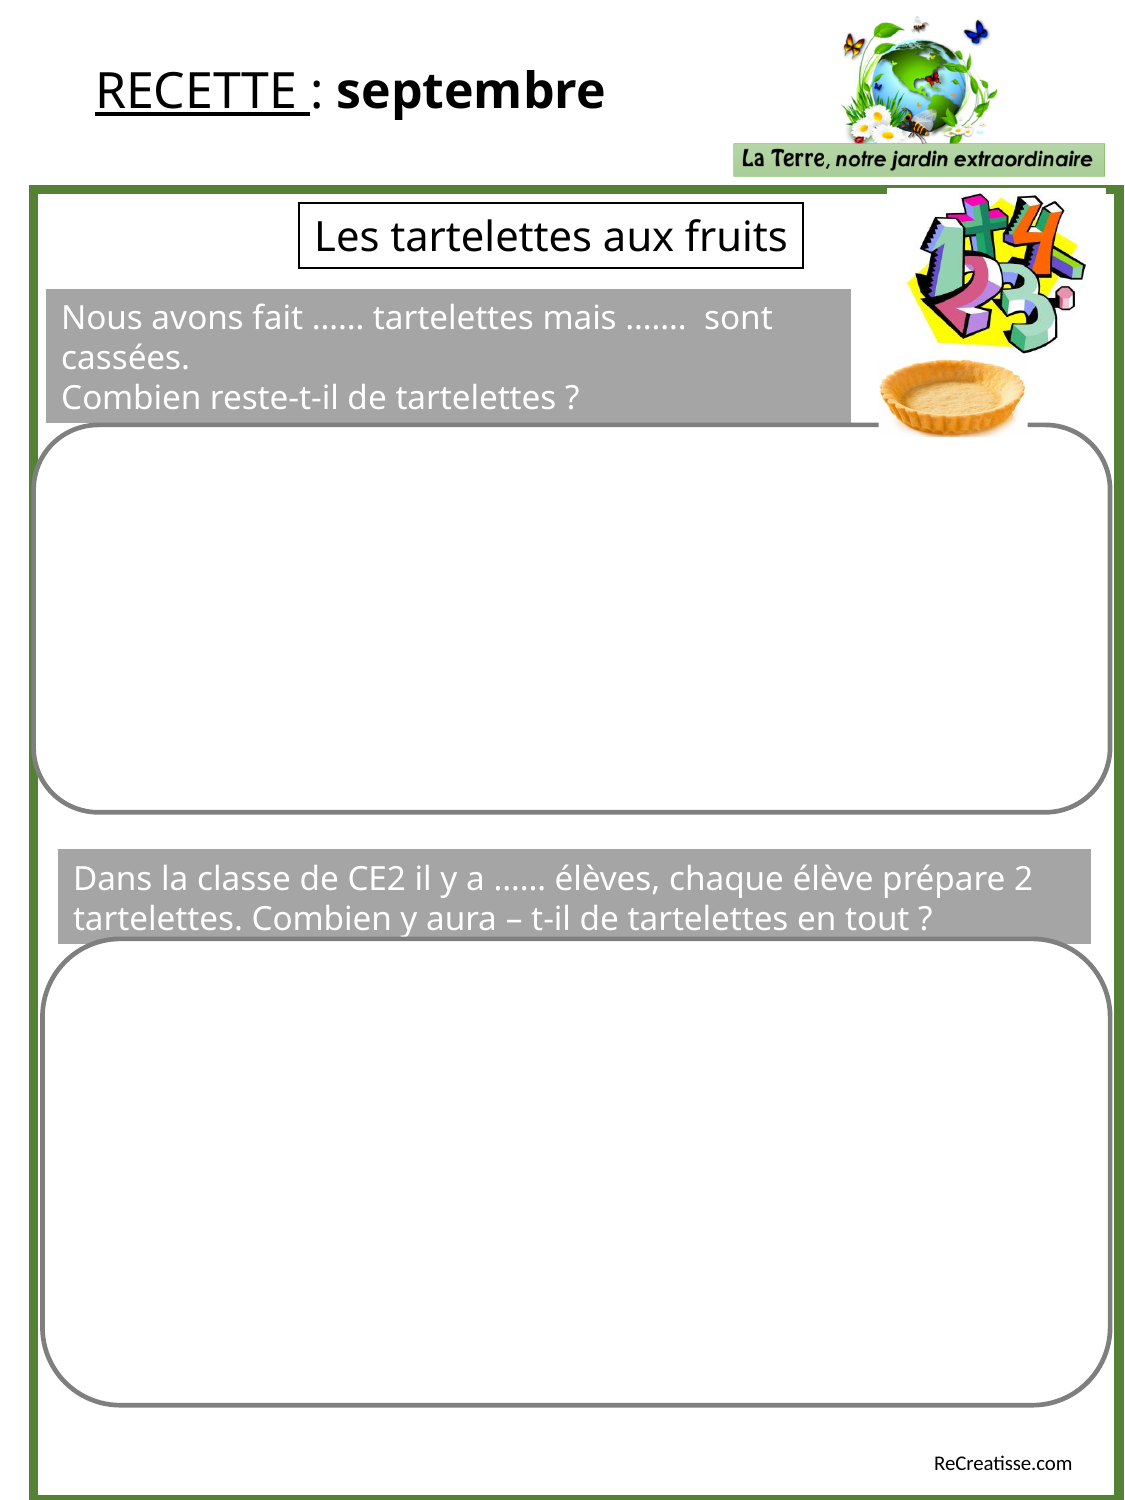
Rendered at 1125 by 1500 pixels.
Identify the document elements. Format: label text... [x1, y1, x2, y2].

picture [878, 358, 1028, 437]
text_box RECETTE : septembre [80, 51, 621, 126]
text_box ReCreatisse.com [919, 1442, 1088, 1482]
picture [729, 14, 1106, 184]
text_box [33, 424, 1111, 813]
picture [887, 188, 1106, 357]
text_box Les tartelettes aux fruits [299, 203, 803, 268]
text_box [42, 938, 1111, 1406]
text_box Dans la classe de CE2 il y a …… élèves, chaque élève prépare 2 tartelettes. Combien y aura – t-il de tartelettes en tout ? [58, 849, 1091, 944]
text_box Nous avons fait …… tartelettes mais ……. sont cassées. Combien reste-t-il de tartelettes ? [46, 289, 851, 423]
